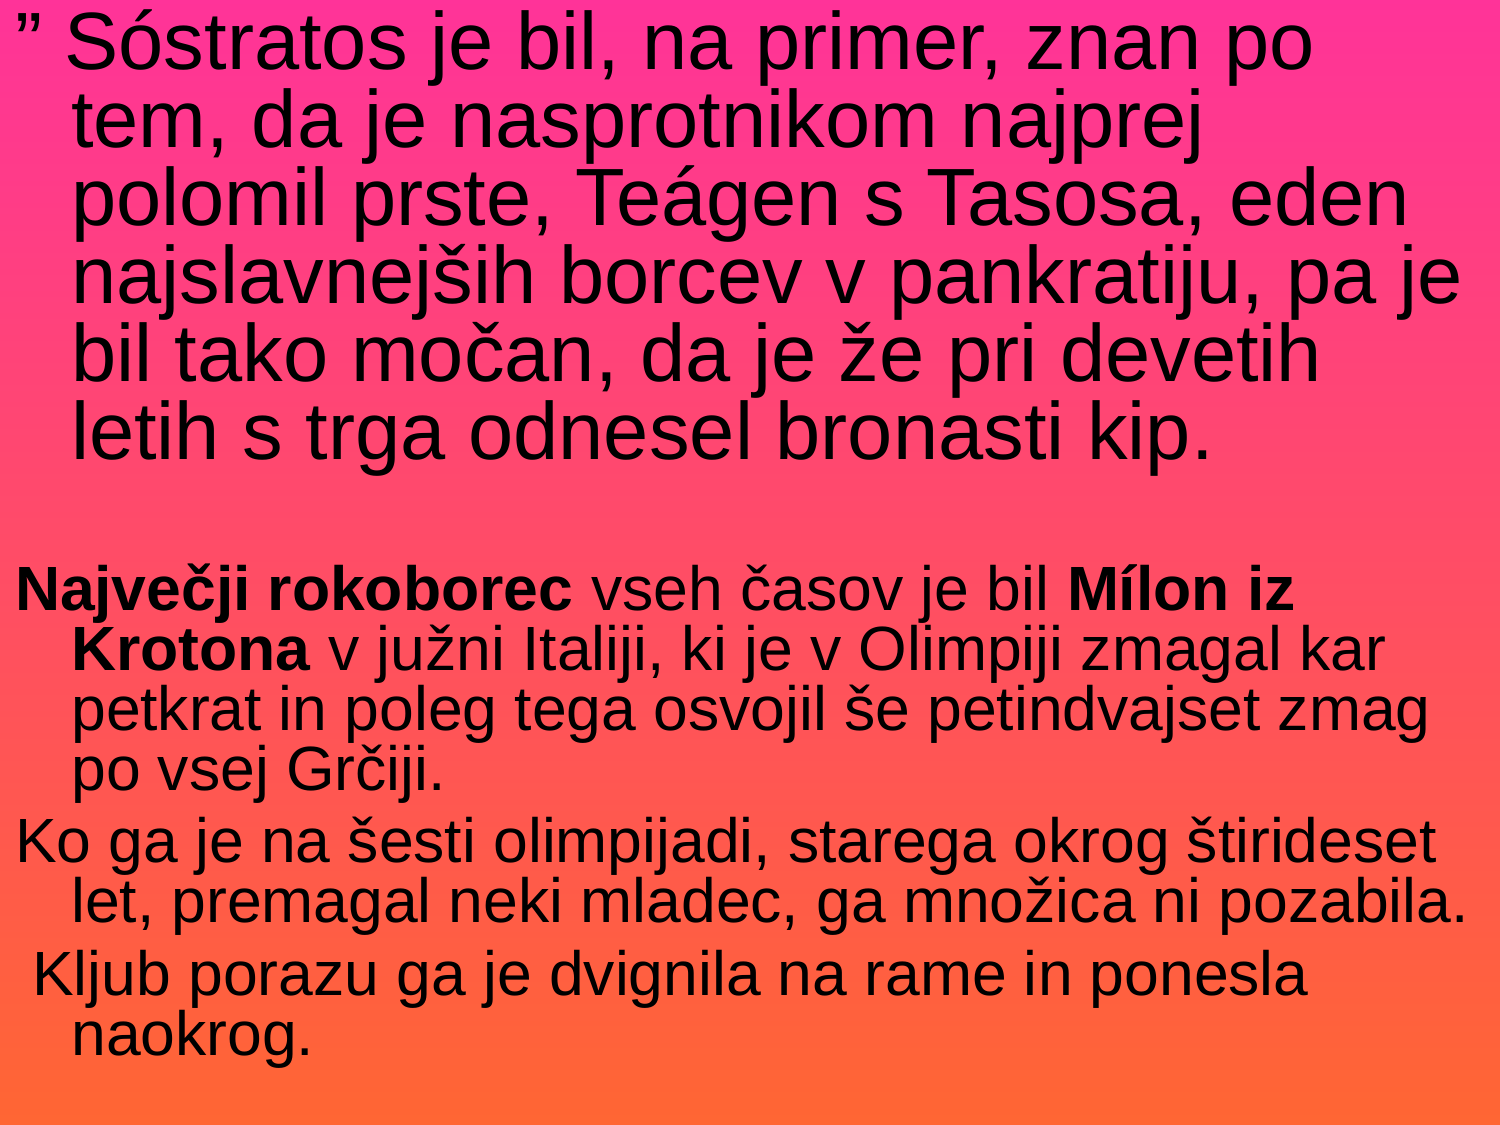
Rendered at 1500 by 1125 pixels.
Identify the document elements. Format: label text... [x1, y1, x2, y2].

list ” Sóstratos je bil, na primer, znan po tem, da je nasprotnikom najprej polomil prste, Teágen s Tasosa, eden najslavnejših borcev v pankratiju, pa je bil tako močan, da je že pri devetih letih s trga odnesel bronasti kip. Največji rokoborec vseh časov je bil Mílon iz Krotona v južni Italiji, ki je v Olimpiji zmagal kar petkrat in poleg tega osvojil še petindvajset zmag po vsej Grčiji. Ko ga je na šesti olimpijadi, starega okrog štirideset let, premagal neki mladec, ga množica ni pozabila. Kljub porazu ga je dvignila na rame in ponesla naokrog. [0, 0, 1500, 1125]
